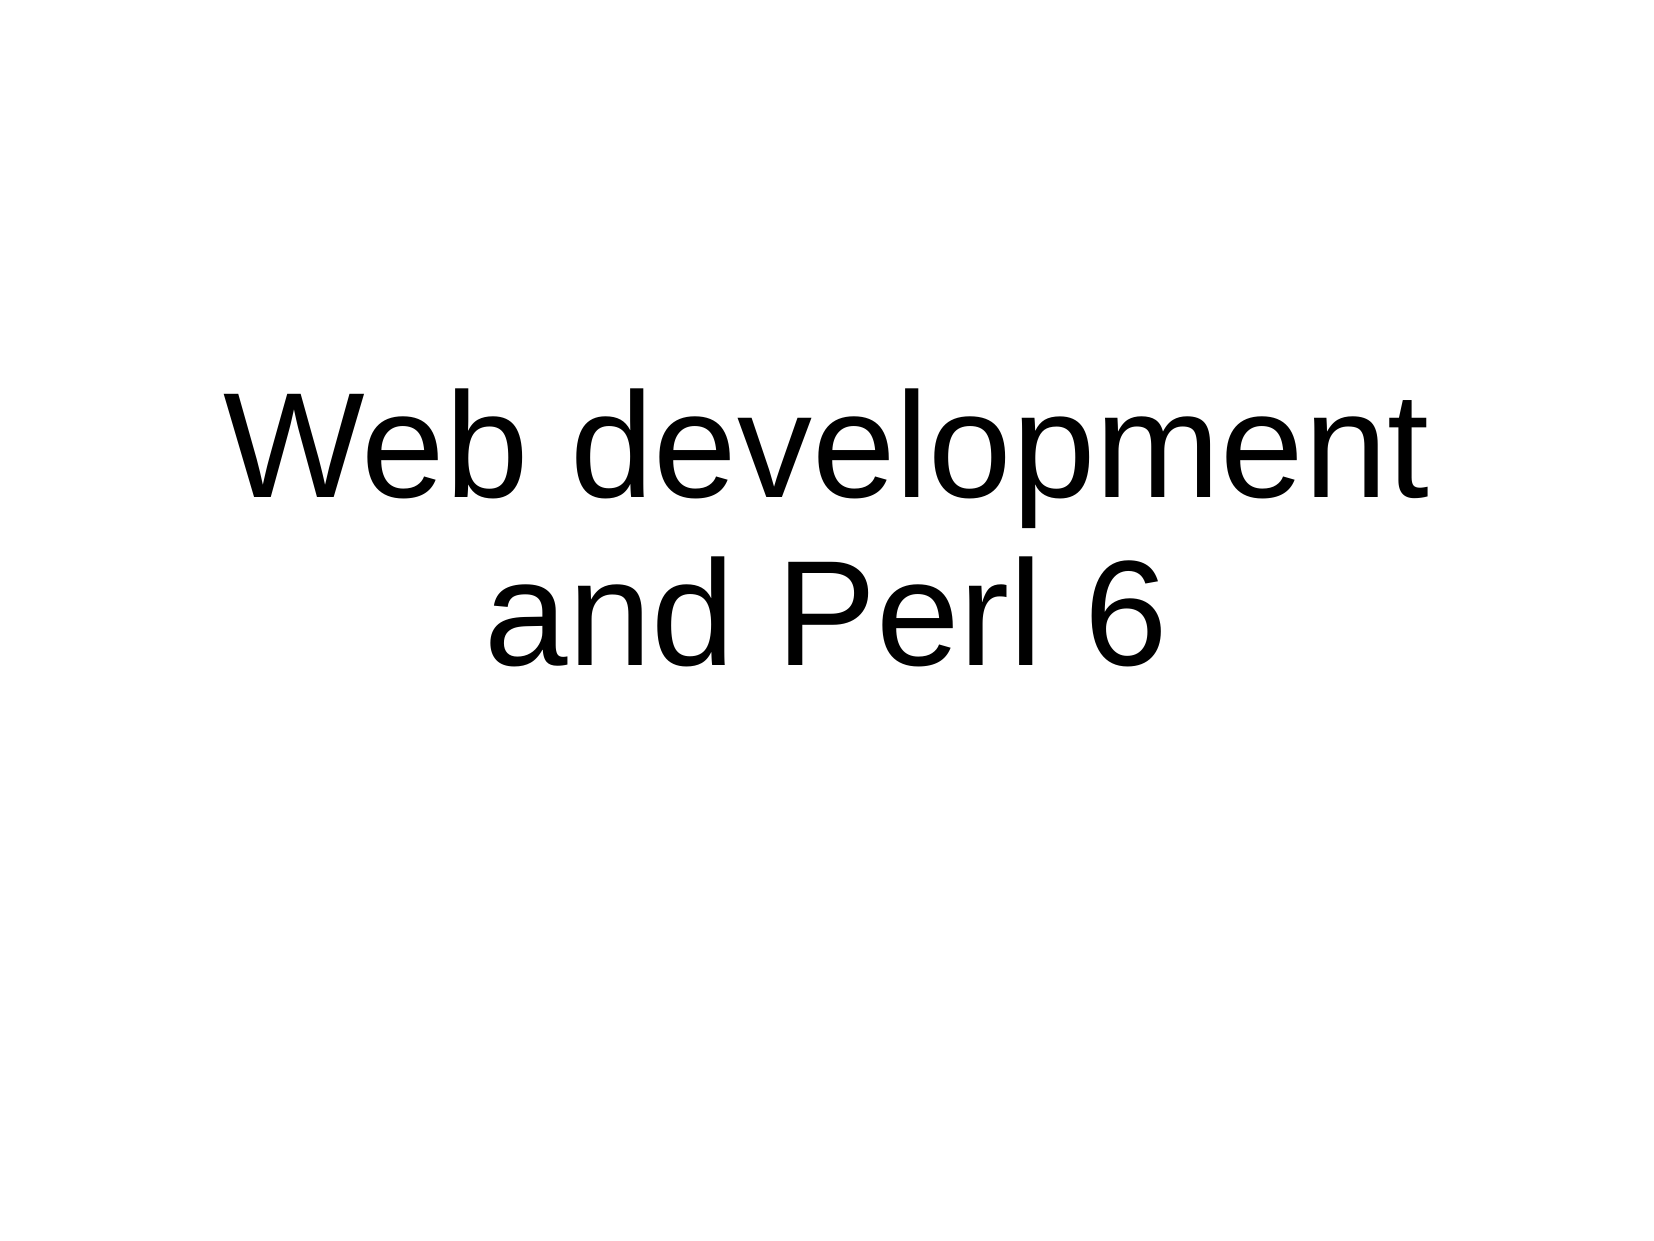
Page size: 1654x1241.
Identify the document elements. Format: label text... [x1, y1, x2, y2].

subtitle Web development and Perl 6 [82, 49, 1571, 1010]
